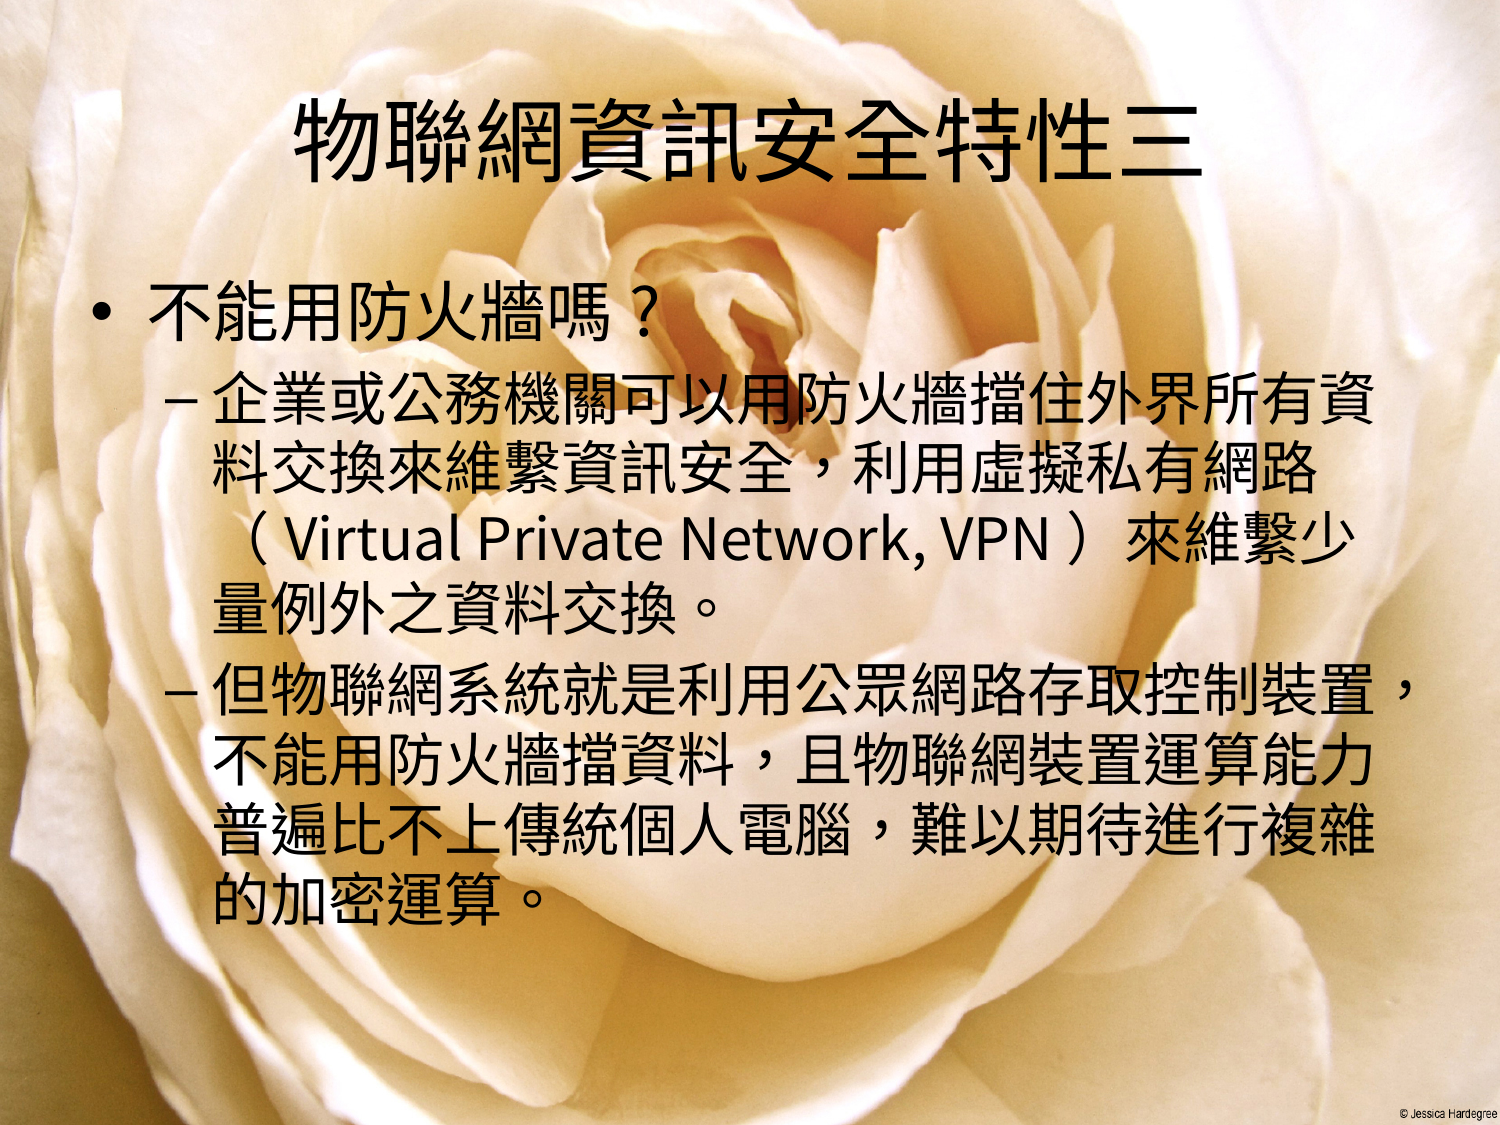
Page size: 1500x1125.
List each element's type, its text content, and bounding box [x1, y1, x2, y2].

picture [0, 0, 1500, 1125]
list 不能用防火牆嗎? 企業或公務機關可以用防火牆擋住外界所有資料交換來維繫資訊安全，利用虛擬私有網路 （Virtual Private Network, VPN）來維繫少量例外之資料交換。 但物聯網系統就是利用公眾網路存取控制裝置，不能用防火牆擋資料，且物聯網裝置運算能力普遍比不上傳統個人電腦，難以期待進行複雜的加密運算。 [75, 262, 1425, 1005]
title 物聯網資訊安全特性三 [75, 45, 1425, 233]
